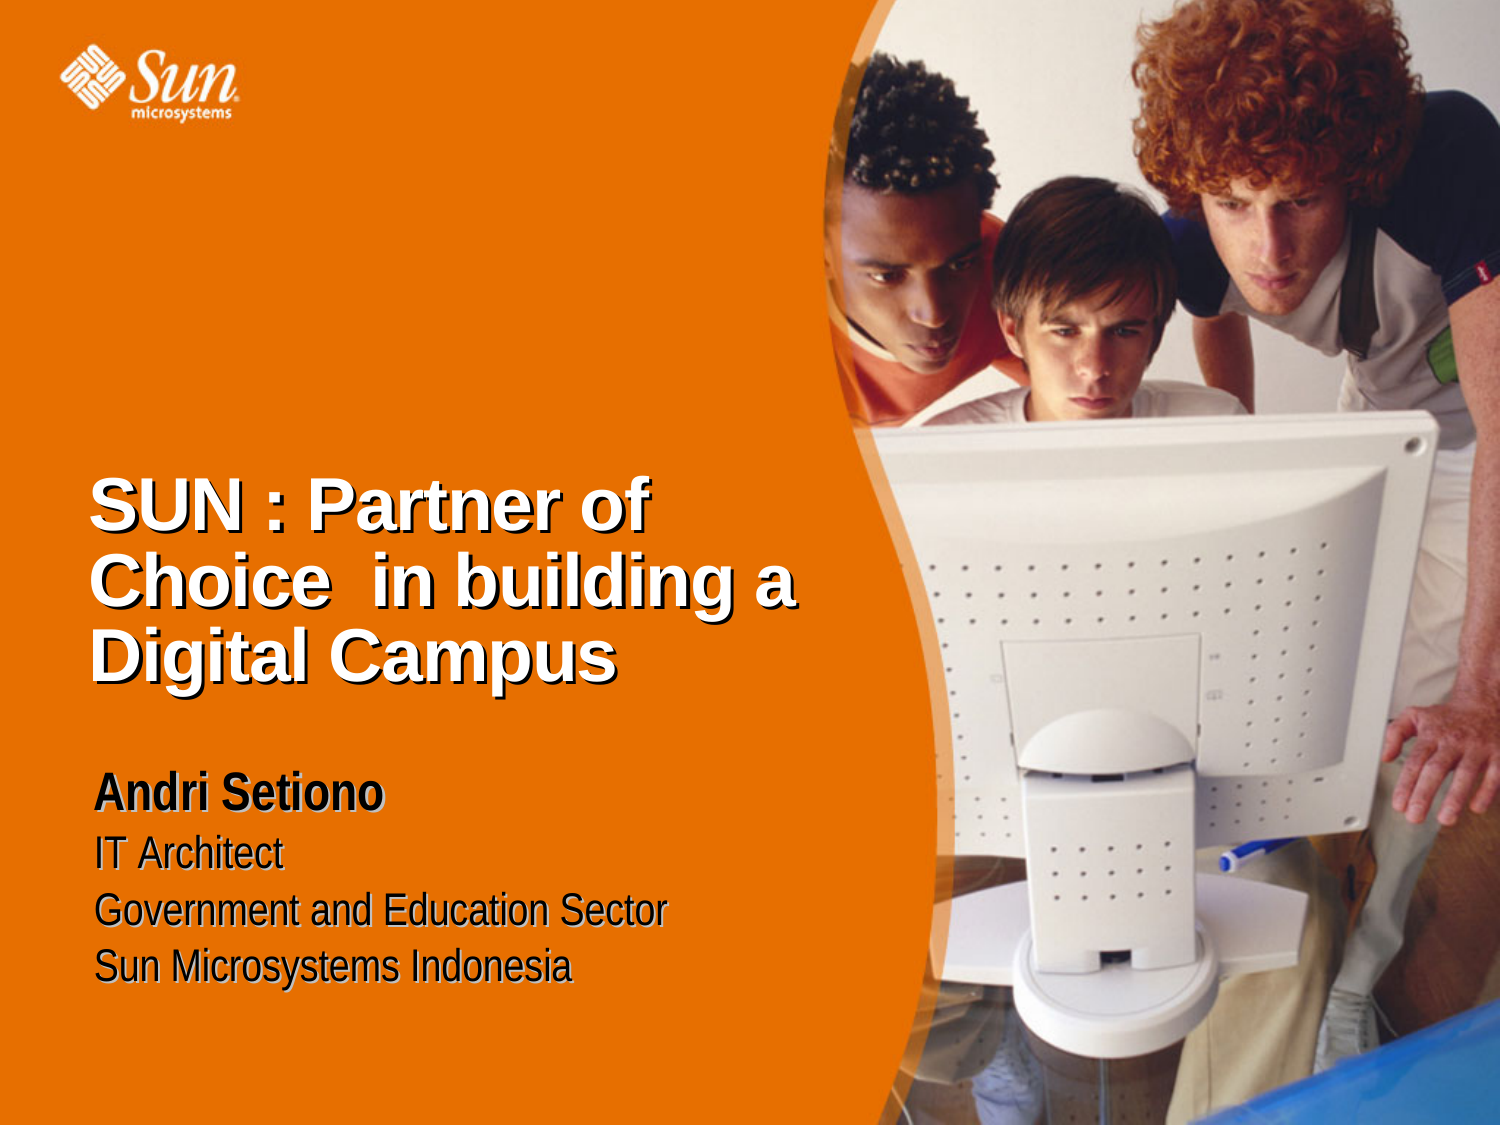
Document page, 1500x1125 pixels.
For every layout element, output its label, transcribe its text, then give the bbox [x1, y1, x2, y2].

list Andri Setiono IT Architect Government and Education Sector Sun Microsystems Indonesia [93, 768, 1084, 1006]
picture [0, 0, 1500, 1125]
title SUN : Partner of Choice in building a Digital Campus [88, 385, 908, 697]
